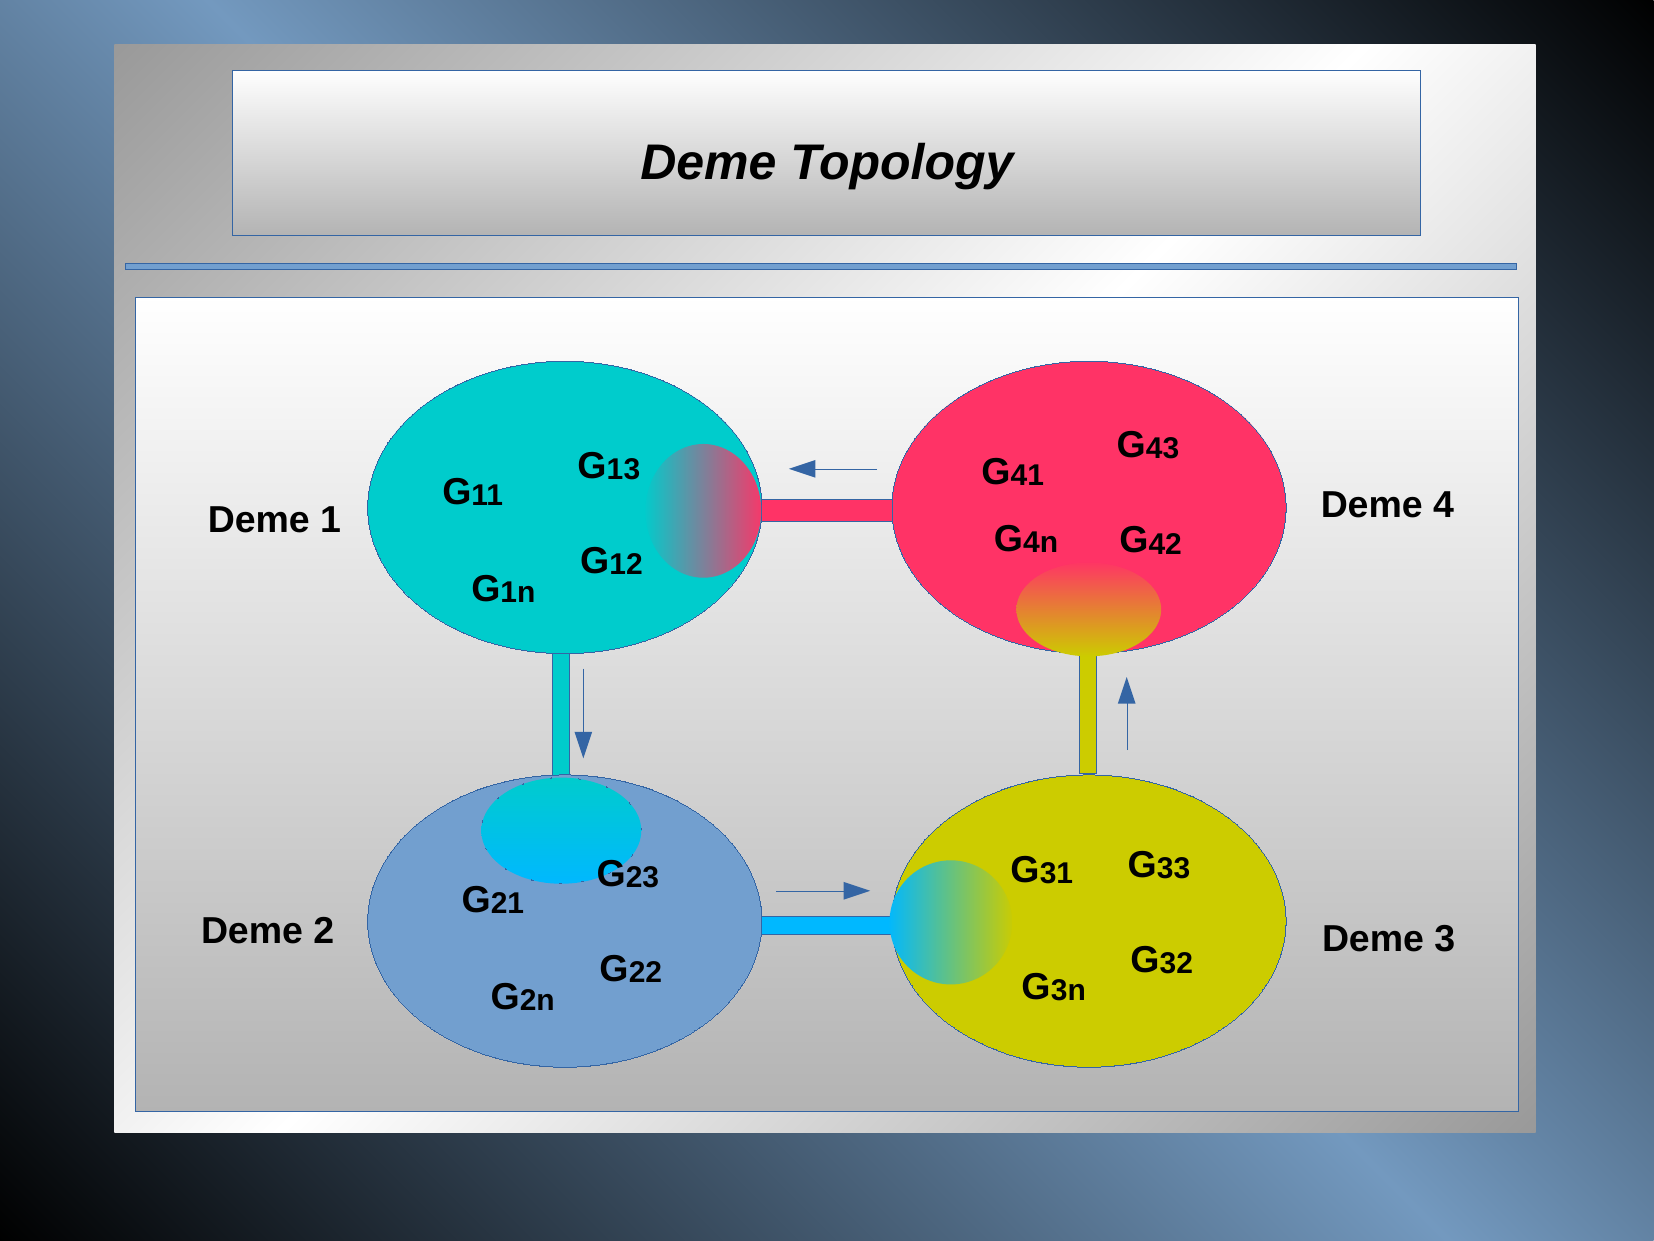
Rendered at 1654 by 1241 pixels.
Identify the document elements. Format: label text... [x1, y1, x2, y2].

text_box G12 [565, 532, 658, 595]
text_box G11 [427, 463, 518, 527]
text_box G43 [1101, 416, 1195, 480]
text_box G31 [995, 841, 1089, 904]
text_box G21 [446, 871, 540, 935]
text_box [125, 263, 1517, 270]
text_box G42 [1104, 511, 1197, 575]
text_box G23 [581, 845, 675, 908]
text_box G41 [966, 442, 1060, 506]
text_box [232, 70, 1421, 236]
text_box G13 [562, 437, 655, 500]
text_box G22 [584, 940, 678, 1004]
text_box G4n [979, 510, 1074, 573]
text_box [135, 297, 1519, 1112]
text_box Deme 2 [186, 901, 349, 959]
text_box G32 [1115, 930, 1209, 994]
text_box G33 [1112, 835, 1206, 899]
text_box Deme 1 [193, 490, 356, 548]
text_box G1n [456, 559, 551, 623]
text_box G2n [475, 967, 570, 1031]
text_box Deme Topology [246, 127, 1407, 198]
text_box Deme 3 [1307, 910, 1471, 967]
text_box Deme 4 [1306, 475, 1469, 533]
text_box G3n [1006, 958, 1101, 1022]
